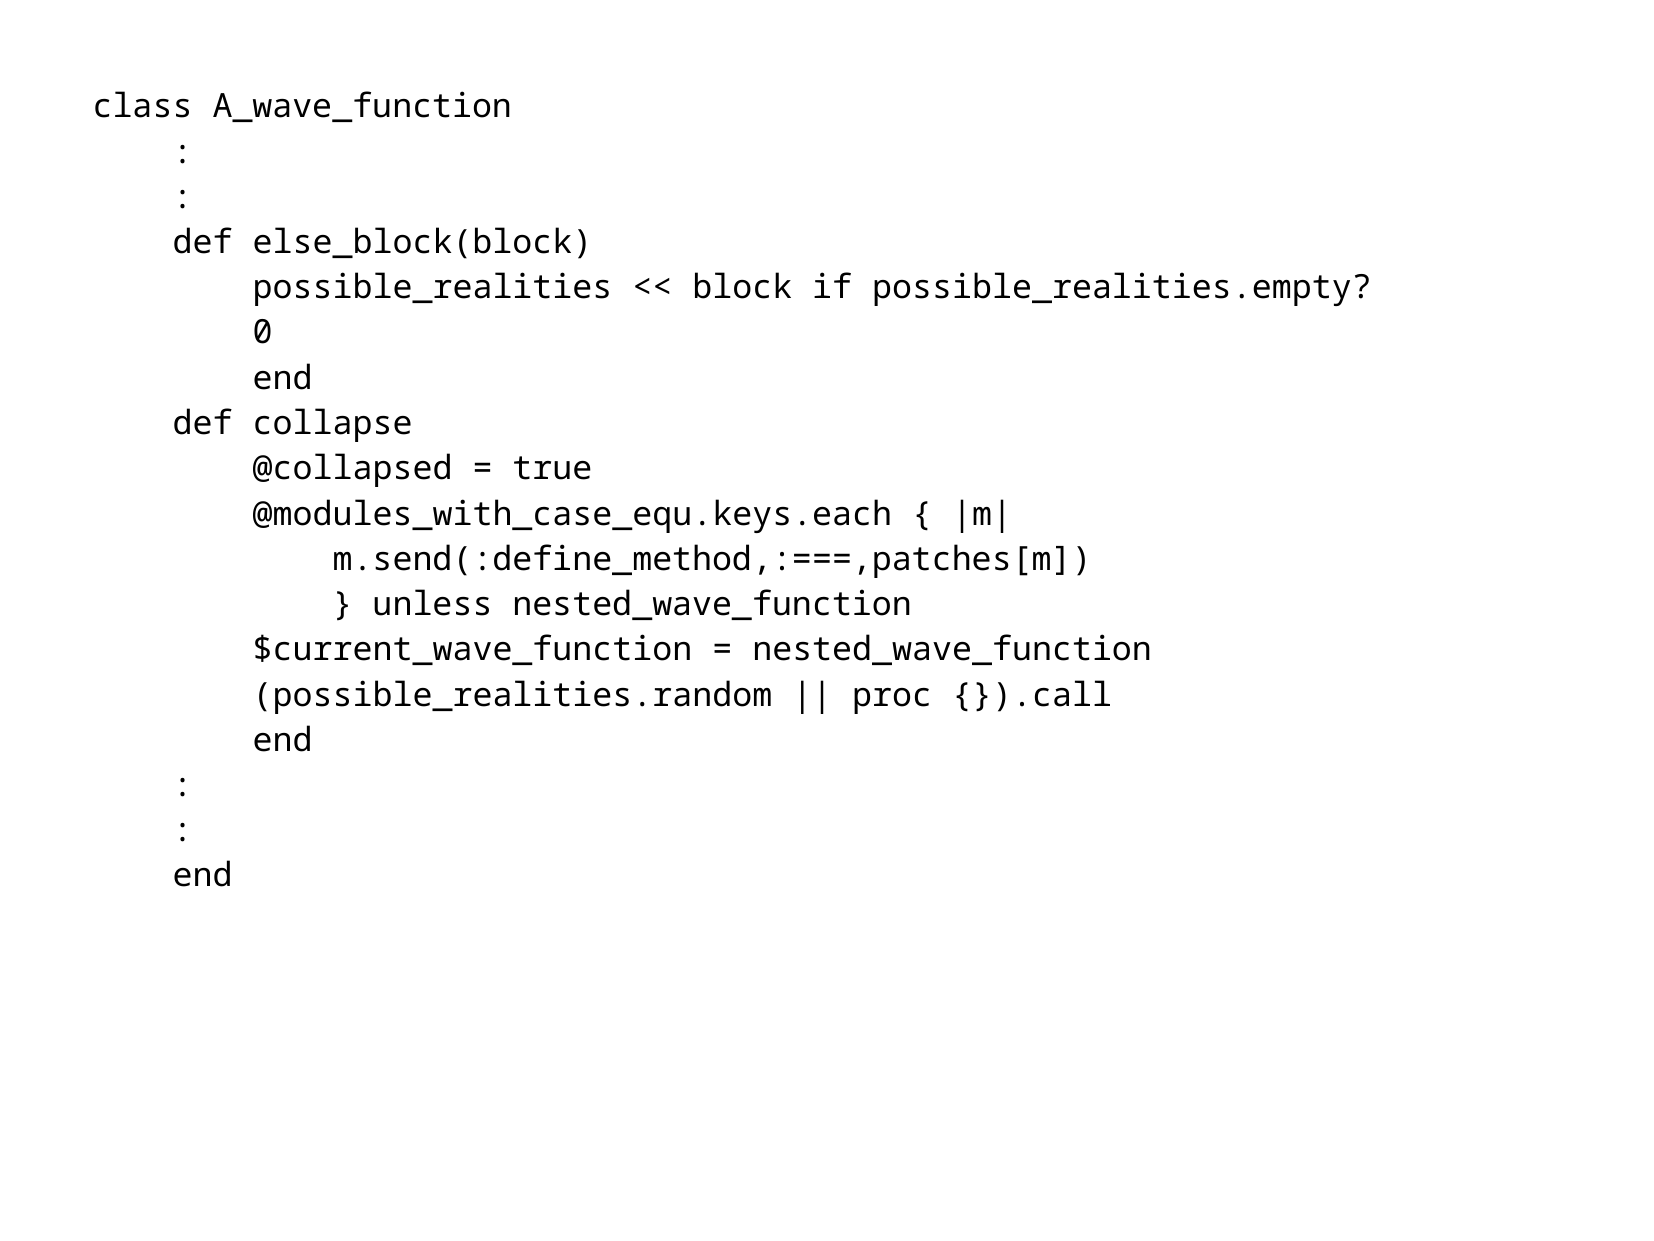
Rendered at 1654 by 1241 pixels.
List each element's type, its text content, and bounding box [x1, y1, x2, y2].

text_box class A_wave_function : : def else_block(block) possible_realities << block if possible_realities.empty? 0 end def collapse @collapsed = true @modules_with_case_equ.keys.each { |m| m.send(:define_method,:===,patches[m]) } unless nested_wave_function $current_wave_function = nested_wave_function (possible_realities.random || proc {}).call end : : end [282, 75, 1183, 1144]
